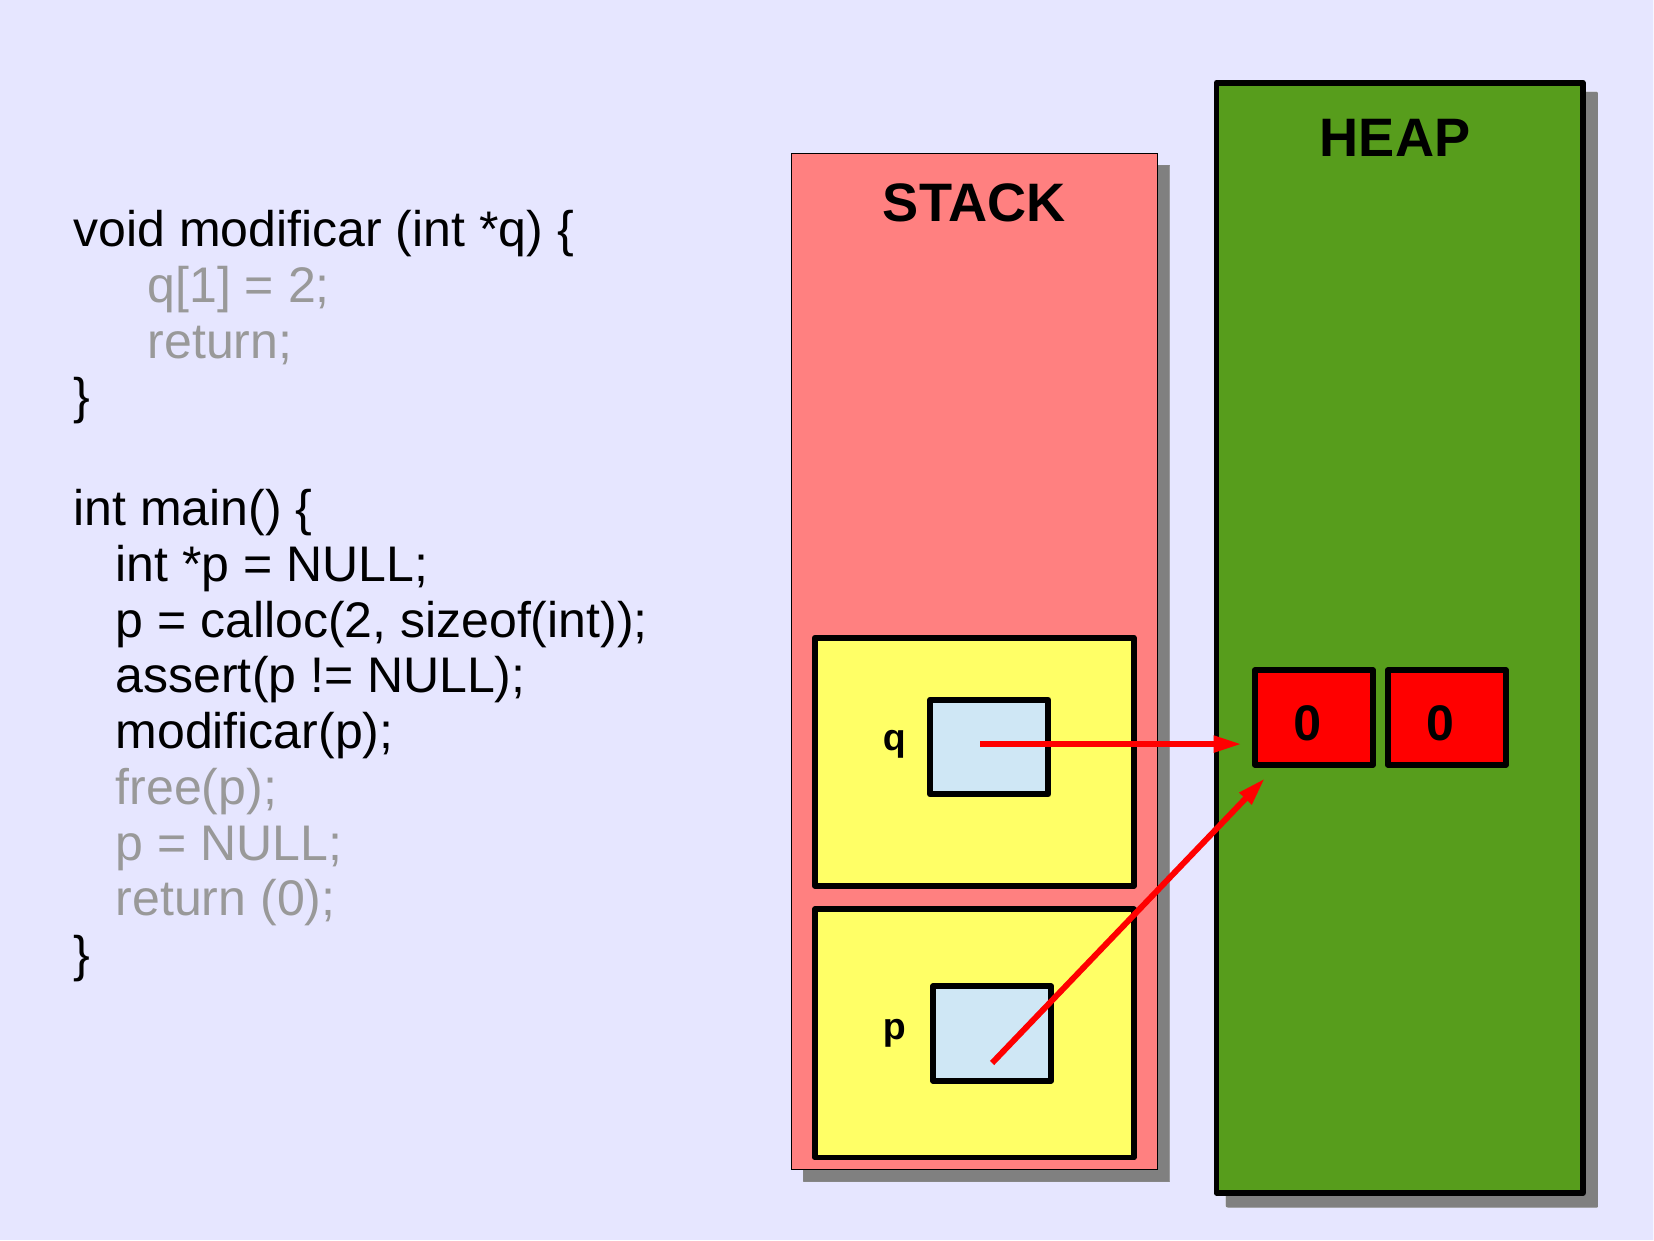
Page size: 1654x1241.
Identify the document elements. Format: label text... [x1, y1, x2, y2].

text_box [1216, 82, 1583, 1193]
text_box 0 [1411, 688, 1495, 759]
text_box q [868, 708, 928, 766]
text_box void modificar (int *q) { q[1] = 2; return; } int main() { int *p = NULL; p = calloc(2, sizeof(int)); assert(p != NULL); modificar(p); free(p); p = NULL; return (0); } [59, 82, 792, 1032]
text_box [791, 153, 1158, 1170]
text_box HEAP [1305, 100, 1565, 176]
text_box 0 [1278, 688, 1362, 759]
text_box p [868, 998, 928, 1055]
text_box STACK [868, 165, 1128, 241]
